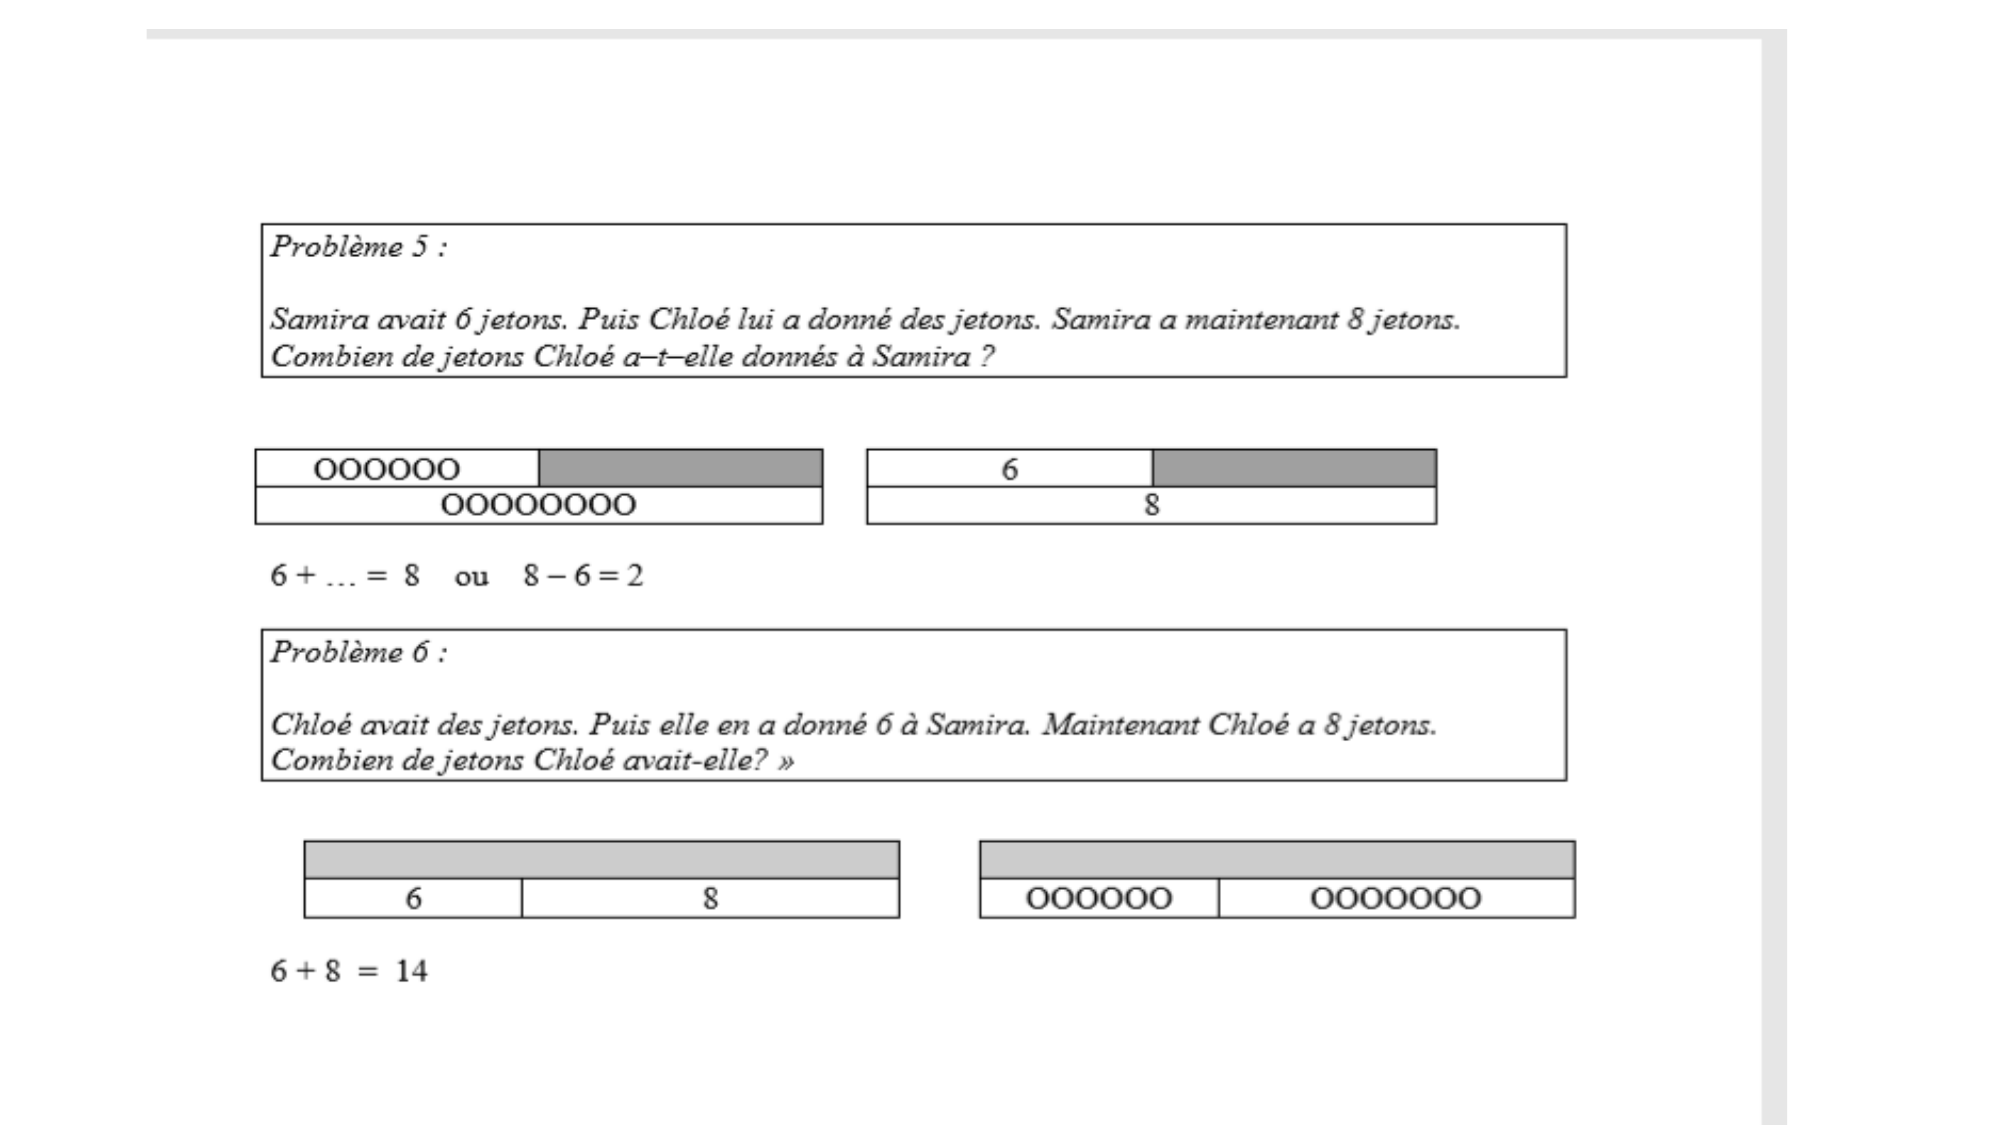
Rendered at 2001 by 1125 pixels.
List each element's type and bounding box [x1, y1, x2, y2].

picture [146, 29, 1788, 1125]
